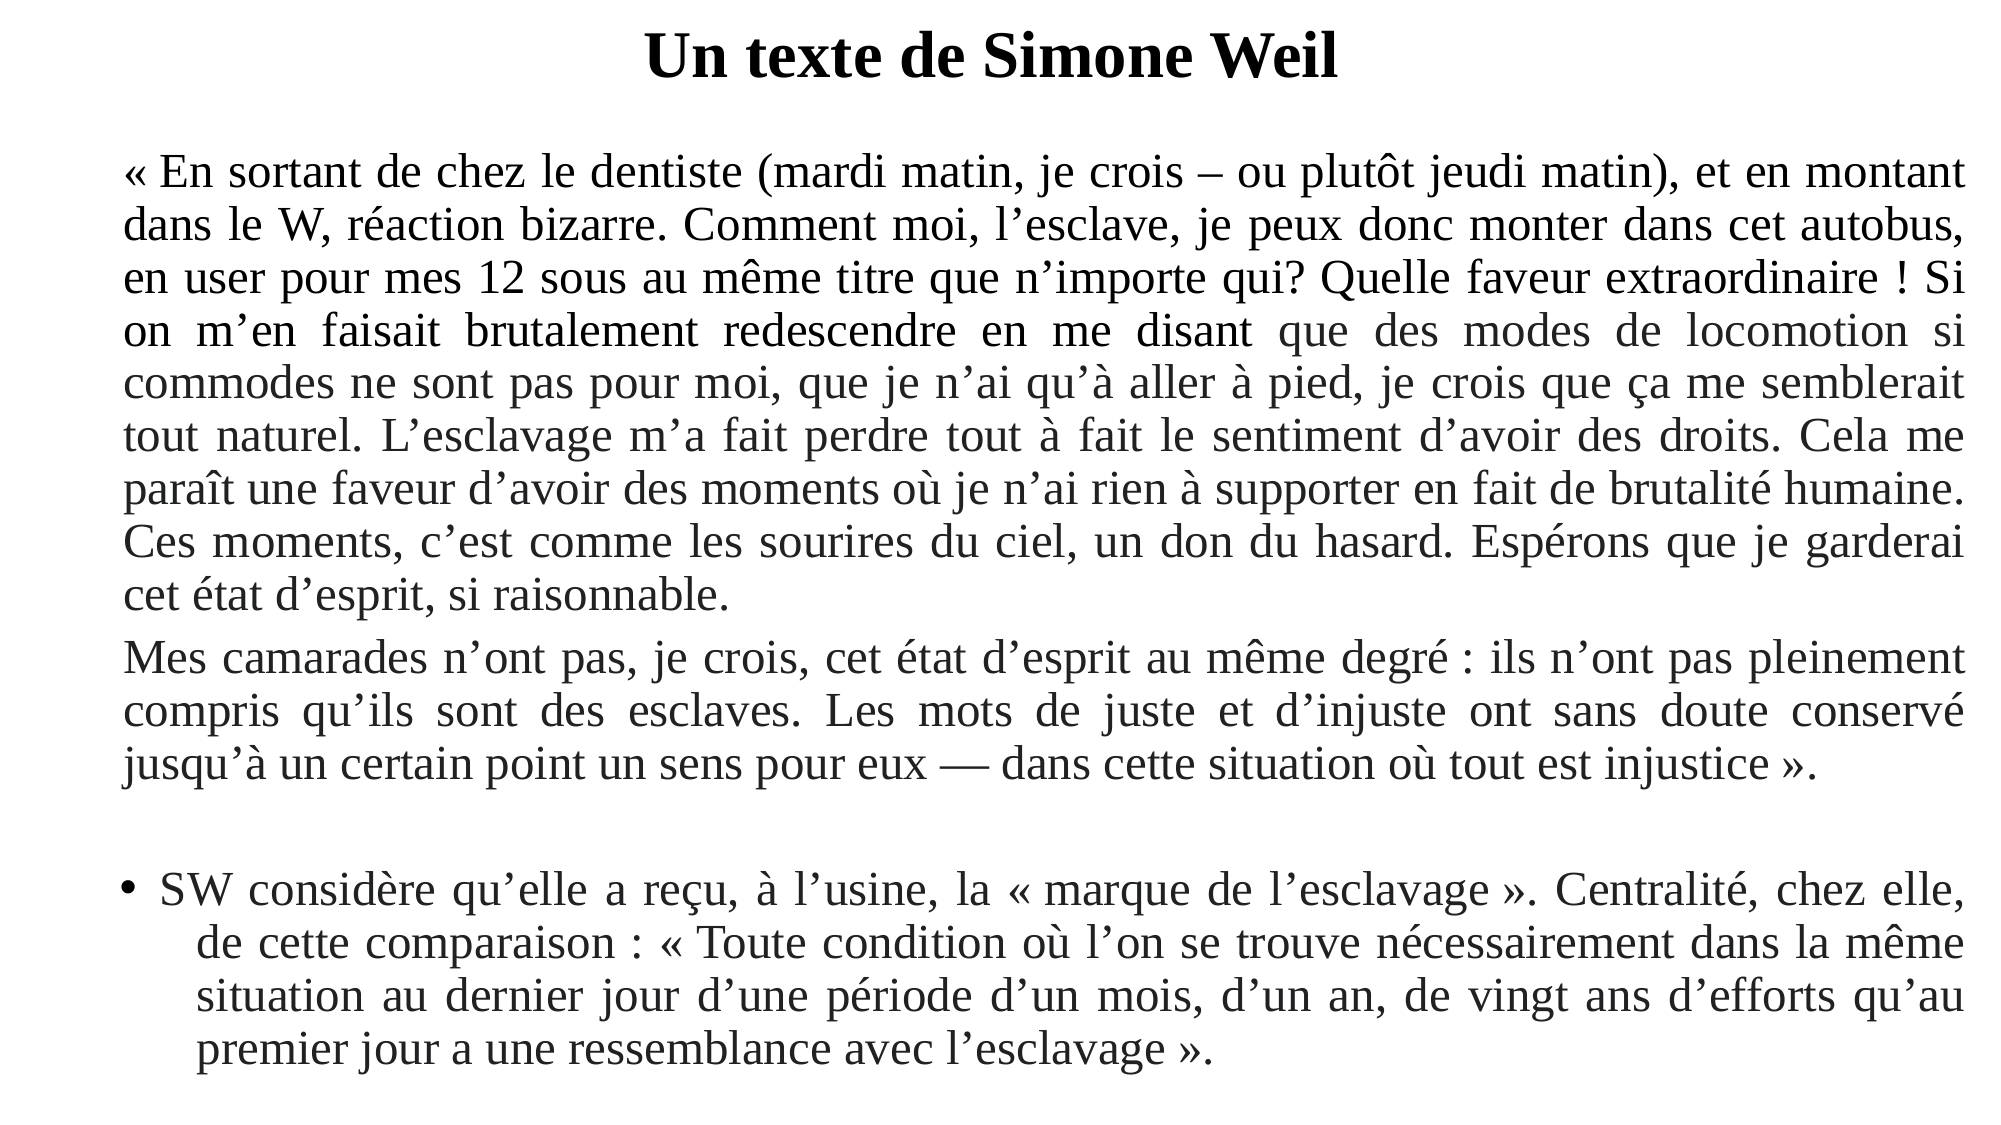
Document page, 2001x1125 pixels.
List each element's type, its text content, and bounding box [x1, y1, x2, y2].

list « En sortant de chez le dentiste (mardi matin, je crois – ou plutôt jeudi matin), et en montant dans le W, réaction bizarre. Comment moi, l’esclave, je peux donc monter dans cet autobus, en user pour mes 12 sous au même titre que n’importe qui? Quelle faveur extraordinaire ! Si on m’en faisait brutalement redescendre en me disant que des modes de locomotion si commodes ne sont pas pour moi, que je n’ai qu’à aller à pied, je crois que ça me semblerait tout naturel. L’esclavage m’a fait perdre tout à fait le sentiment d’avoir des droits. Cela me paraît une faveur d’avoir des moments où je n’ai rien à supporter en fait de brutalité humaine. Ces moments, c’est comme les sourires du ciel, un don du hasard. Espérons que je garderai cet état d’esprit, si raisonnable. Mes camarades n’ont pas, je crois, cet état d’esprit au même degré : ils n’ont pas pleinement compris qu’ils sont des esclaves. Les mots de juste et d’injuste ont sans doute conservé jusqu’à un certain point un sens pour eux — dans cette situation où tout est injustice ». SW considère qu’elle a reçu, à l’usine, la « marque de l’esclavage ». Centralité, chez elle, de cette comparaison : « Toute condition où l’on se trouve nécessairement dans la même situation au dernier jour d’une période d’un mois, d’un an, de vingt ans d’efforts qu’au premier jour a une ressemblance avec l’esclavage ». [0, 137, 1983, 1125]
title Un texte de Simone Weil [0, 0, 2000, 112]
